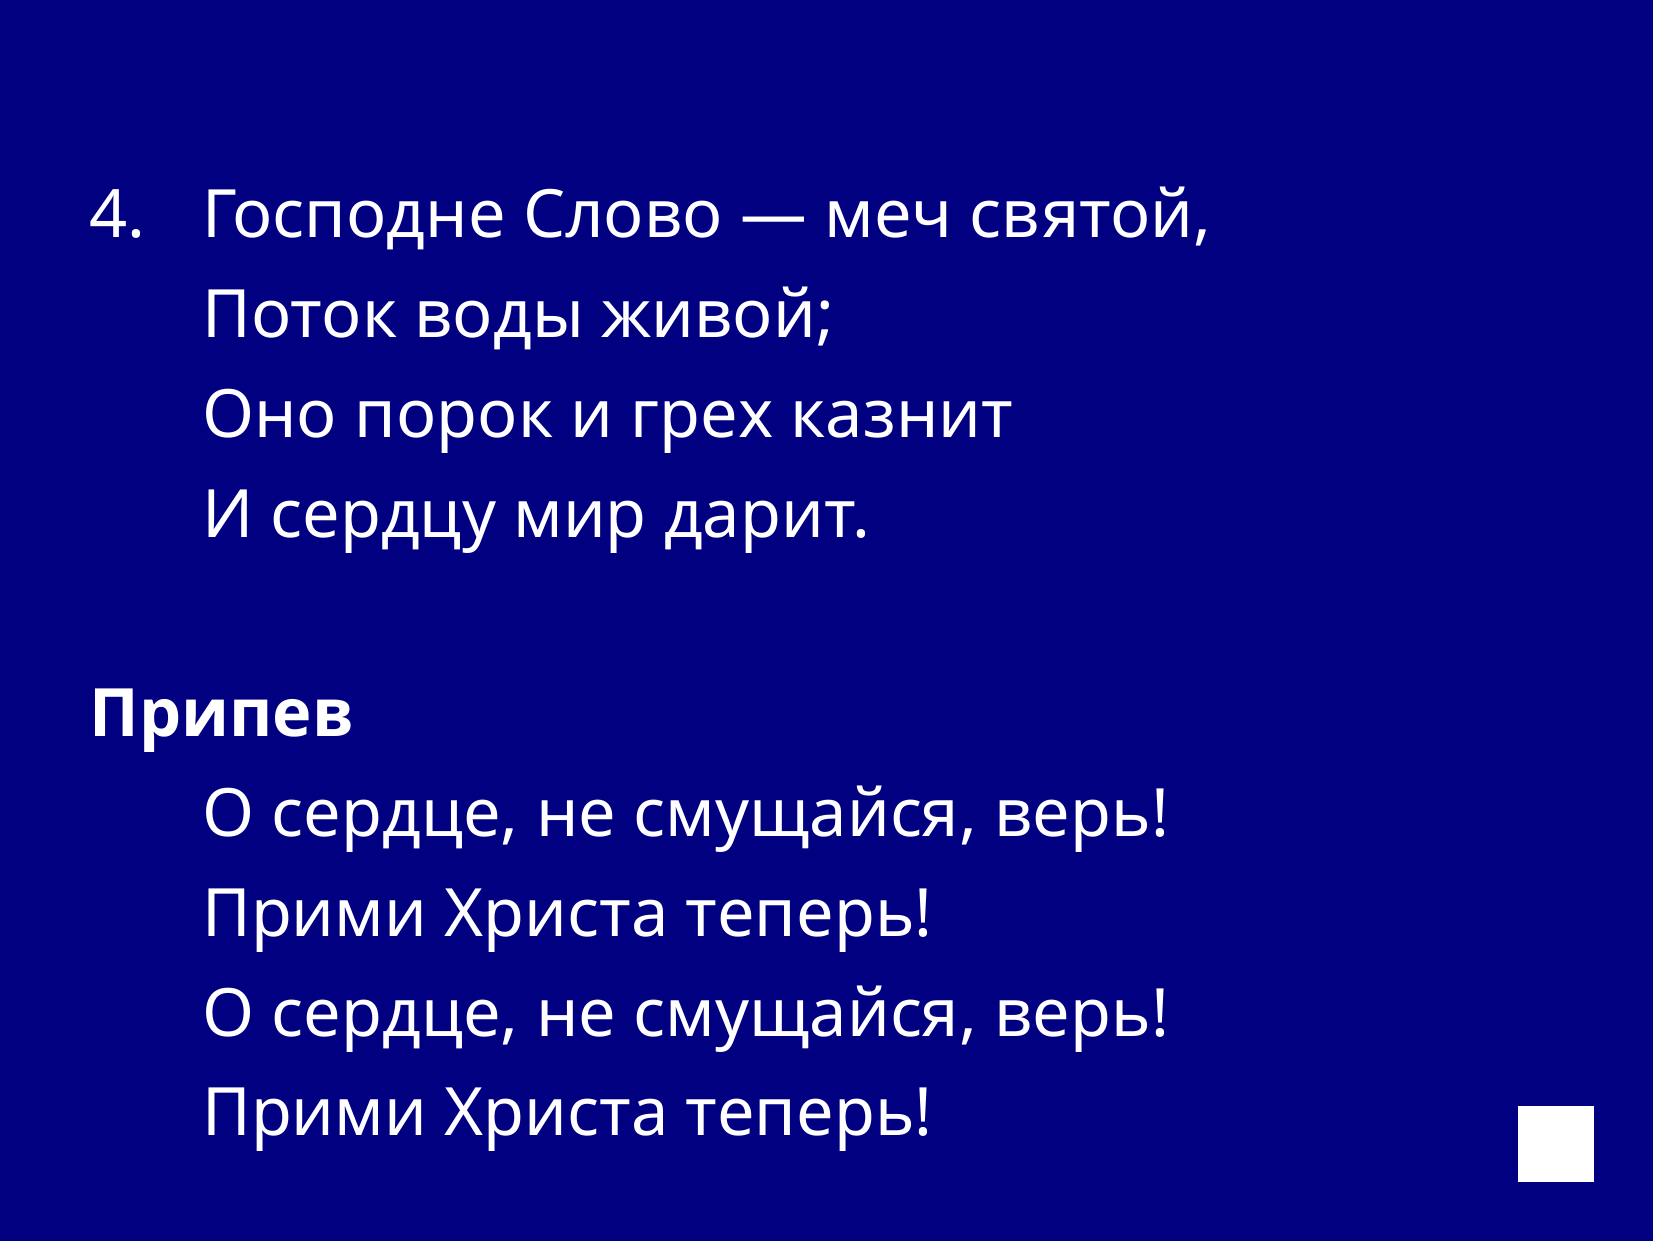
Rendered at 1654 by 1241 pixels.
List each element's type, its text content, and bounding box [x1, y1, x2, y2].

text_box 4. Господне Слово — меч святой, Поток воды живой; Оно порок и грех казнит И сердцу мир дарит. Припев О сердце, не смущайся, верь! Прими Христа теперь! О сердце, не смущайся, верь! Прими Христа теперь! [75, 150, 1576, 1163]
text_box [1518, 1106, 1594, 1182]
